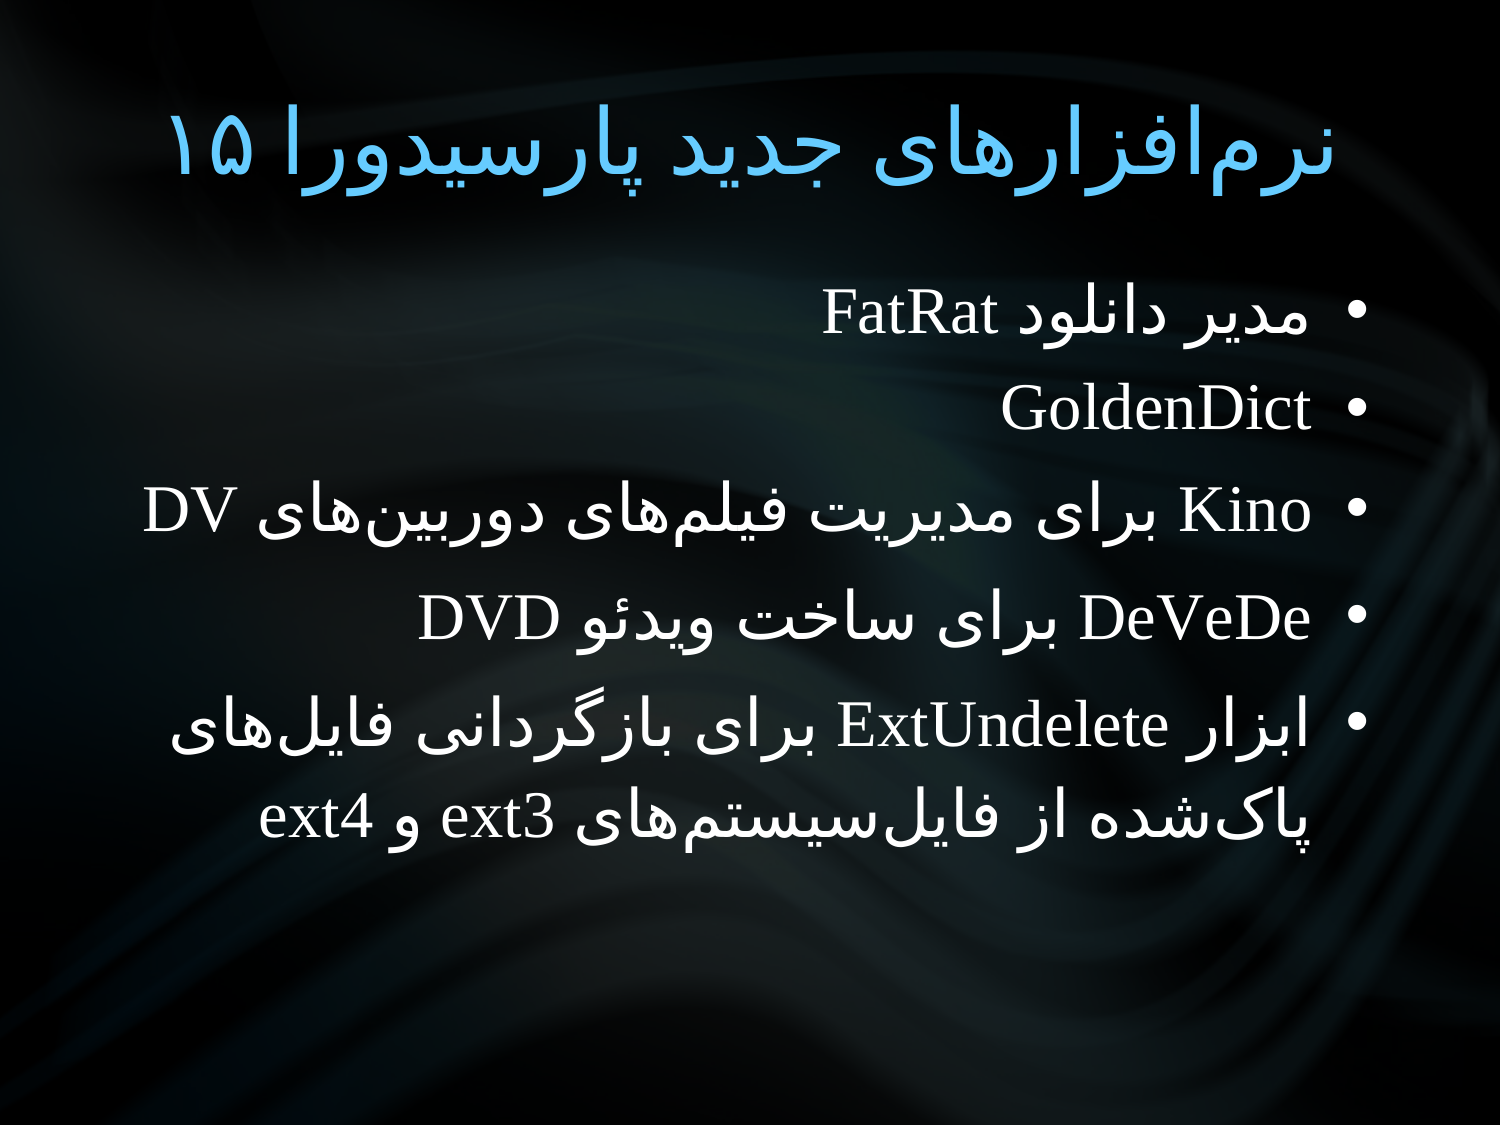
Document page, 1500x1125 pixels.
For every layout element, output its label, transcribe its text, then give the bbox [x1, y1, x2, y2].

title نرم‌افزارهای جدید پارسیدورا ۱۵ [75, 45, 1426, 233]
list مدیر دانلود FatRat GoldenDict ‏Kino برای مدیریت فیلم‌های دوربین‌های DV DeVeDe برای ساخت ویدئو DVD ابزار ExtUndelete برای بازگردانی فایل‌های پاک‌شده از فایل‌سیستم‌های ext3 و ext4 [75, 262, 1426, 1005]
